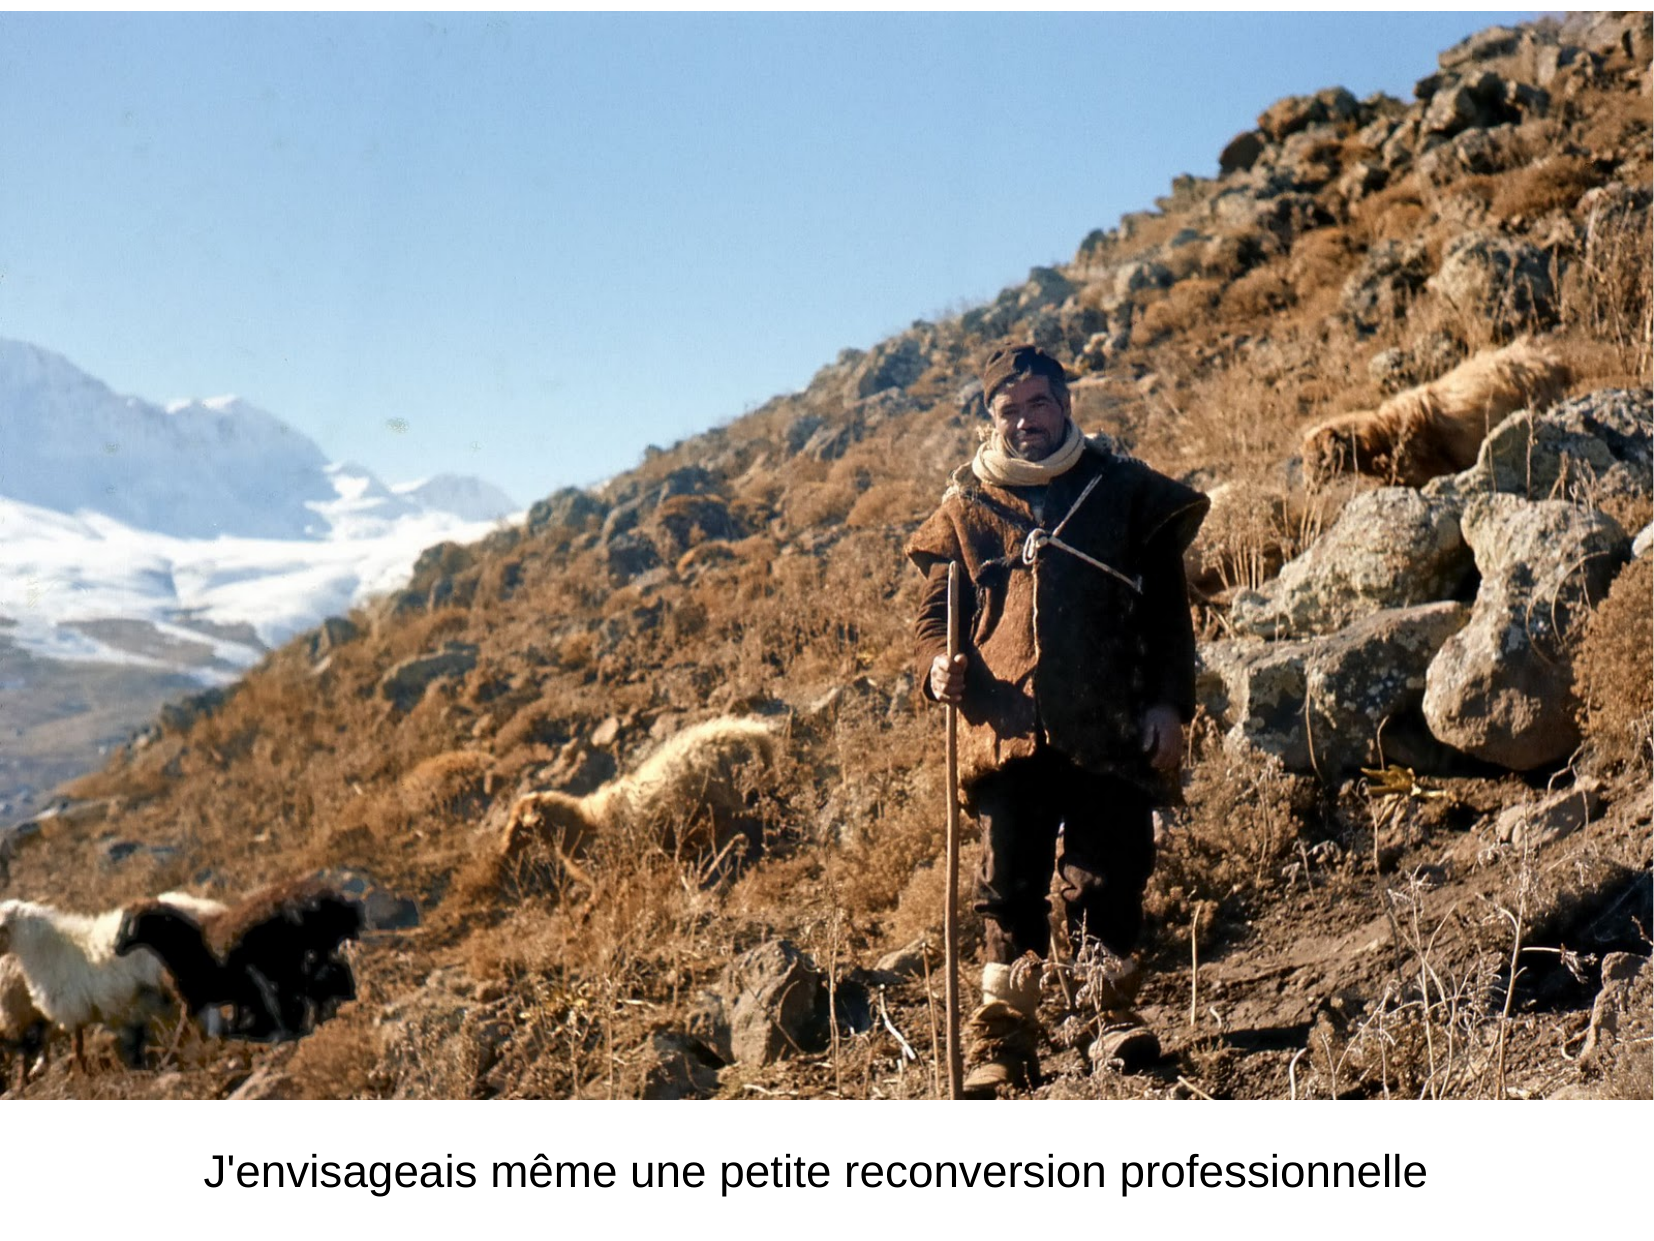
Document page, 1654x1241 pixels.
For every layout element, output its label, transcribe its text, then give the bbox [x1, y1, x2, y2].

text_box J'envisageais même une petite reconversion professionnelle [188, 1138, 1444, 1205]
picture [0, 11, 1654, 1100]
